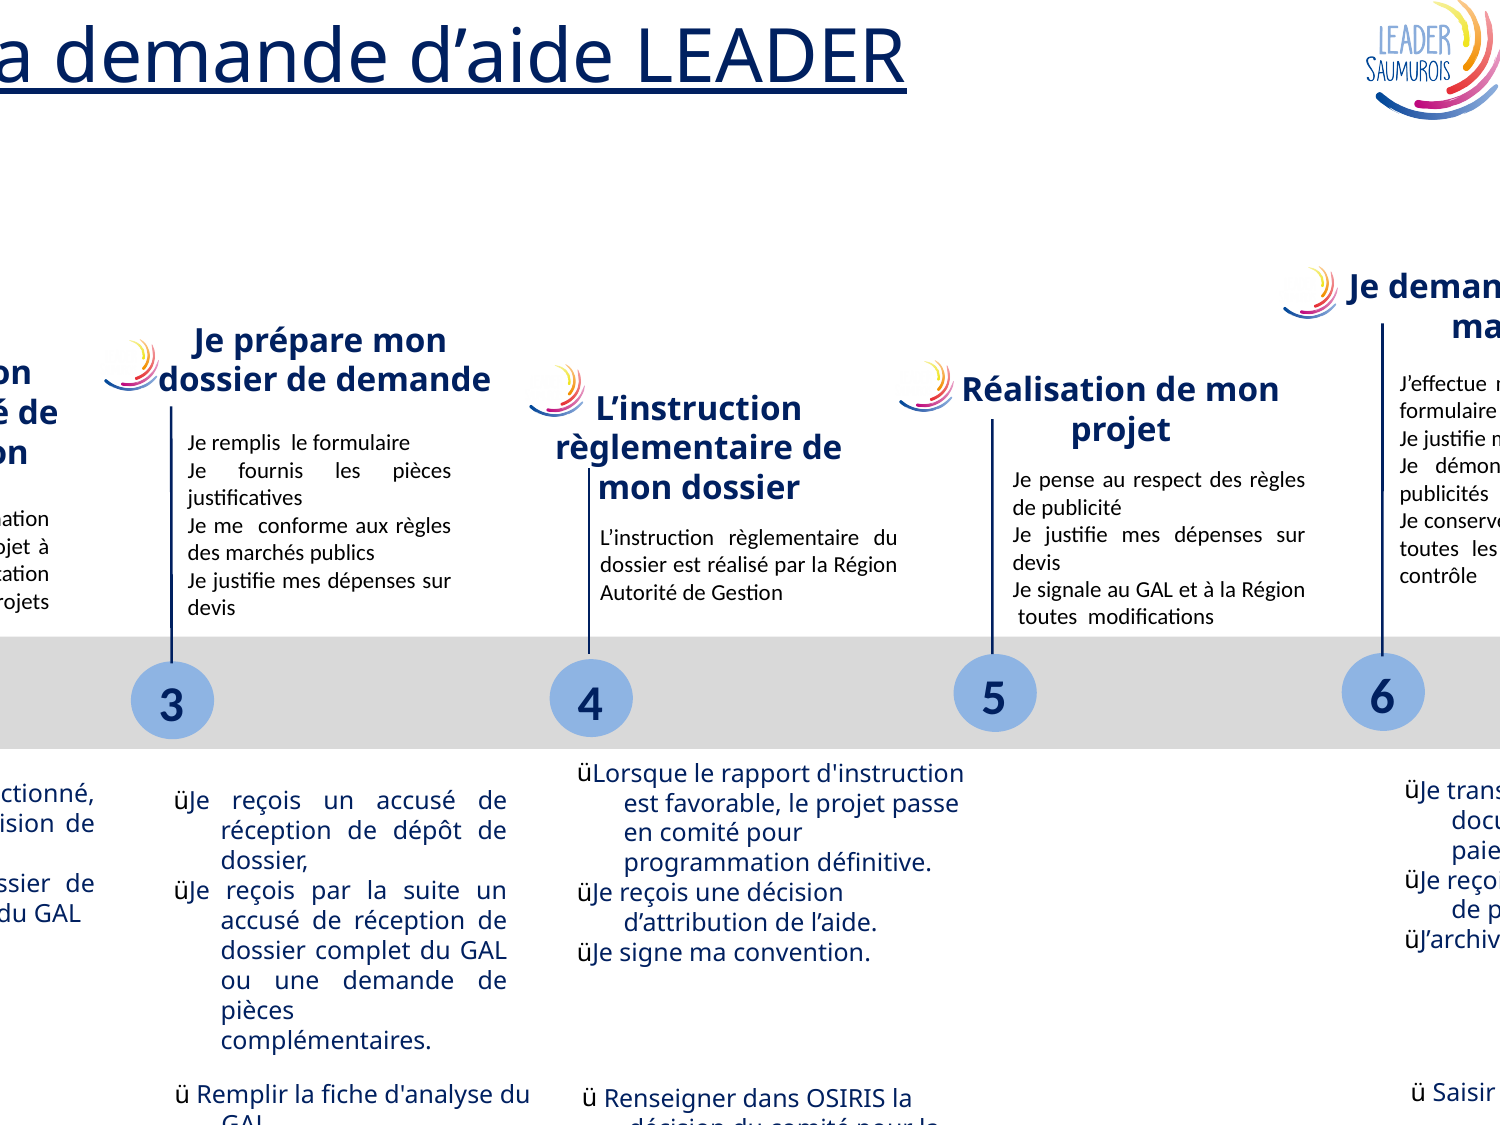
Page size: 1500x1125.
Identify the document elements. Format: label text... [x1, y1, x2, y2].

text_box Je prépare mon dossier de demande [105, 311, 545, 408]
picture [895, 360, 954, 412]
text_box L’instruction règlementaire de mon dossier [516, 379, 882, 516]
picture [1279, 266, 1338, 319]
text_box Je reçois un accusé de réception de dépôt de dossier, Je reçois par la suite un accusé de réception de dossier complet du GAL ou une demande de pièces complémentaires. [158, 777, 523, 1032]
text_box La demande d’aide LEADER [0, 0, 925, 107]
picture [1366, 0, 1500, 120]
text_box Réalisation de mon projet [938, 360, 1304, 457]
picture [100, 339, 159, 391]
text_box Je demande le paiement de ma subvention [1322, 257, 1500, 354]
text_box J’effectue ma demande de paiement via le formulaire Je justifie mes dépenses Je démontre le respect des règles de publicités Je conserve une copie de mon dossier et de toutes les pièces justificatives en cas de contrôle [1384, 361, 1500, 599]
text_box Remplir la fiche d'analyse du GAL Saisir la demande dans OSIRIS , à l'identique du dossier papier : LEADER 2020/Saisie OSIRIS/2018-02_27_Manuel_OSIRIS_19.2_PDL_V5 [159, 1071, 591, 1125]
text_box 5 [966, 657, 1023, 733]
picture [525, 364, 585, 417]
text_box 6 [1354, 656, 1411, 732]
text_box Renseigner dans OSIRIS la décision du comité pour la programmation. [566, 1074, 998, 1125]
text_box 4 [562, 662, 619, 739]
text_box Je pense au respect des règles de publicité Je justifie mes dépenses sur devis Je signale au GAL et à la Région toutes modifications [997, 457, 1322, 639]
text_box Saisir dans OSIRIS la demande de paiement [1395, 1068, 1500, 1125]
text_box L’instruction règlementaire du dossier est réalisé par la Région Autorité de Gestion [585, 514, 913, 614]
text_box Je présente mon projet au comité de programmation [0, 343, 80, 480]
text_box Je remplis le formulaire Je fournis les pièces justificatives Je me conforme aux règles des marchés publics Je justifie mes dépenses sur devis [172, 420, 485, 630]
text_box [0, 636, 1500, 749]
text_box Mon projet est sélectionné, je reçois une décision de principe. Je dépose mon dossier de demande auprès du GAL [0, 769, 111, 967]
text_box Lorsque le rapport d'instruction est favorable, le projet passe en comité pour programmation définitive. Je reçois une décision d’attribution de l’aide. Je signe ma convention. [561, 749, 1000, 977]
text_box 3 [143, 663, 200, 740]
text_box Le comité de programmation sélectionne ou non le projet à l’appui d’une grille de notation commune pour tous les projets [0, 496, 111, 623]
text_box Je transmets au GAL tous les documents nécessaires au paiement Je reçois ma subvention et un avis de paiement J’archive mes documents [1389, 766, 1500, 964]
